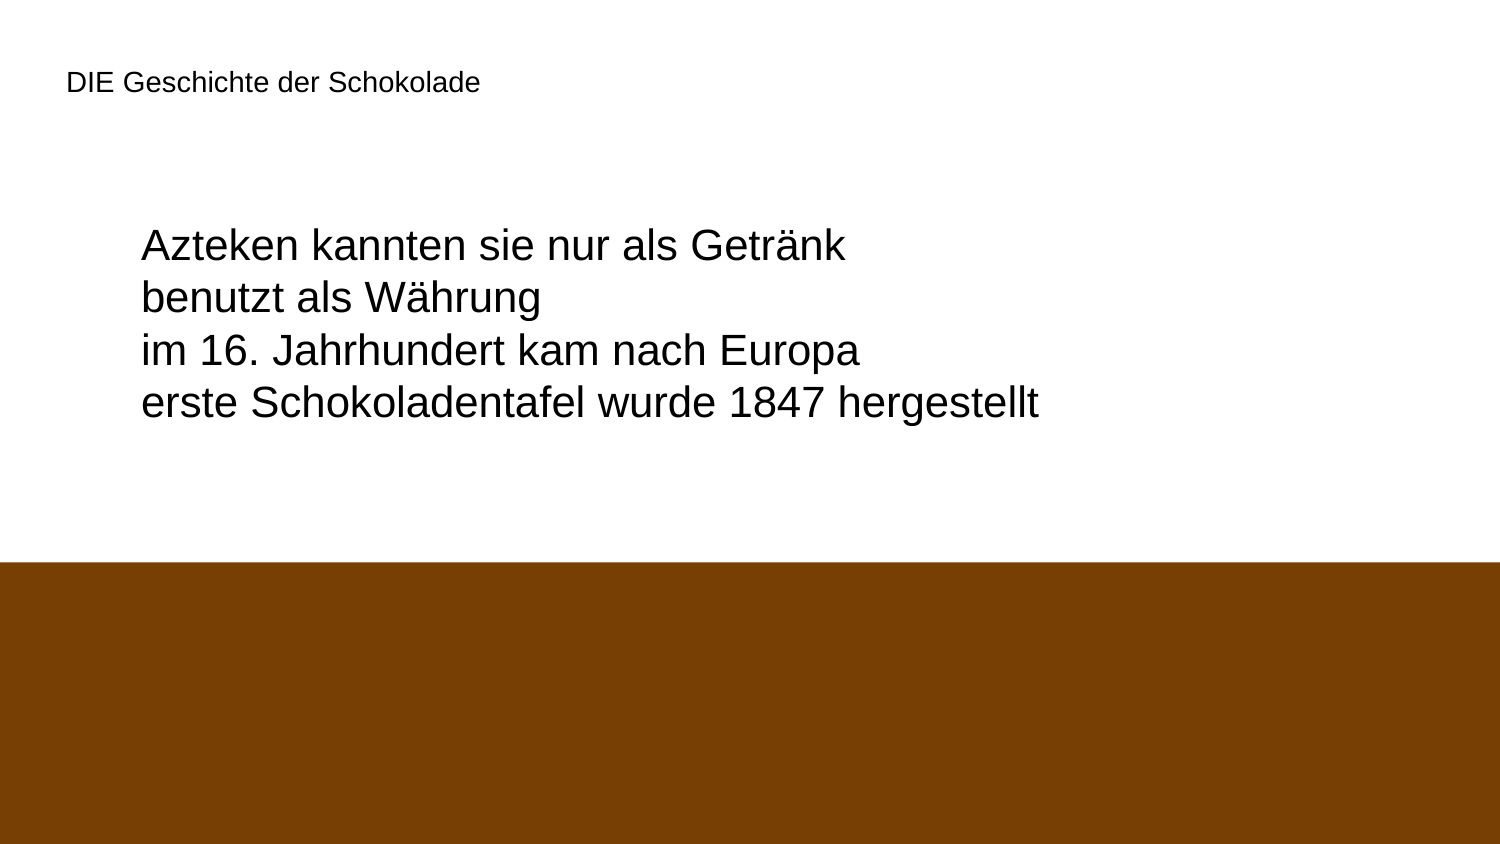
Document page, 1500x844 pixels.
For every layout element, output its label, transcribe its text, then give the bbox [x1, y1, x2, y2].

title DIE Geschichte der Schokolade [51, 48, 1449, 180]
list Azteken kannten sie nur als Getränk benutzt als Währung im 16. Jahrhundert kam nach Europa erste Schokoladentafel wurde 1847 hergestellt [51, 201, 1449, 750]
